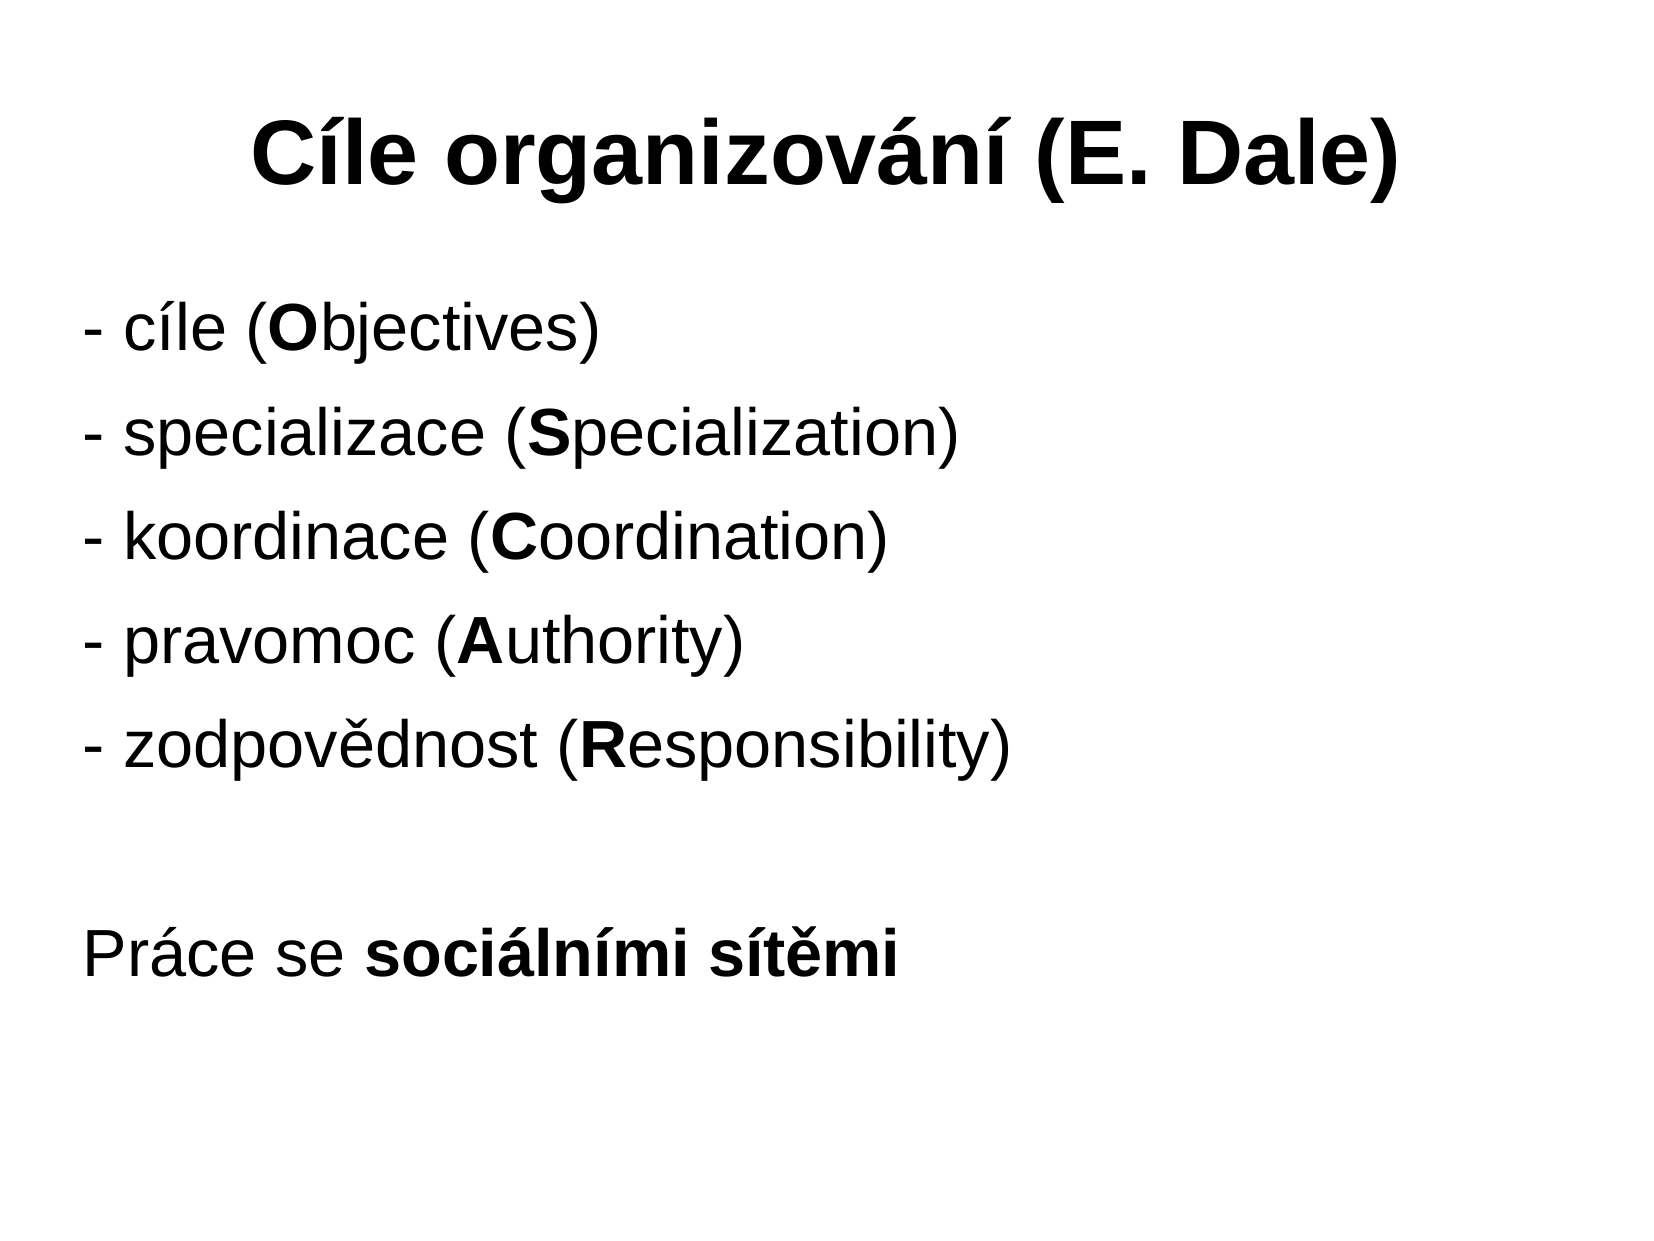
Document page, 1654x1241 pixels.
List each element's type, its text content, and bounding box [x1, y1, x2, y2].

title Cíle organizování (E. Dale) [82, 49, 1571, 257]
list - cíle (Objectives) - specializace (Specialization) - koordinace (Coordination) - pravomoc (Authority) - zodpovědnost (Responsibility) Práce se sociálními sítěmi [82, 290, 1571, 1010]
